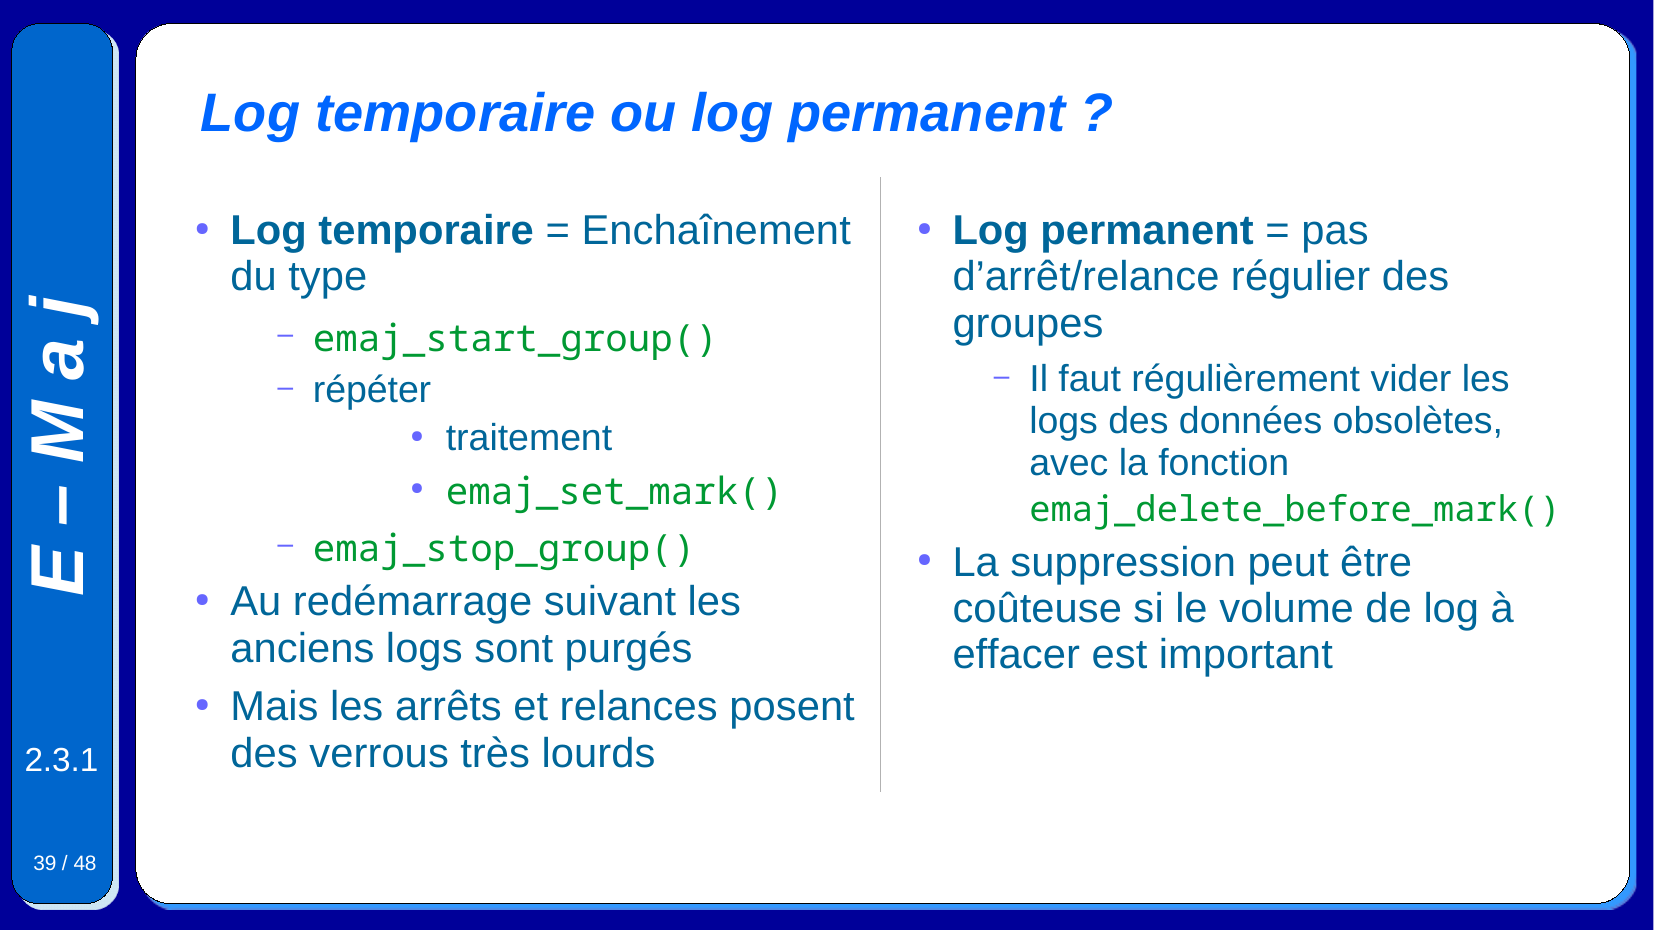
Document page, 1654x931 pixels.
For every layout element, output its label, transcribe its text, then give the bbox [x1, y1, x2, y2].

list Log temporaire = Enchaînement du type emaj_start_group() répéter traitement emaj_set_mark() emaj_stop_group() Au redémarrage suivant les anciens logs sont purgés Mais les arrêts et relances posent des verrous très lourds [177, 206, 865, 827]
list Log permanent = pas d’arrêt/relance régulier des groupes Il faut régulièrement vider les logs des données obsolètes, avec la fonction emaj_delete_before_mark() La suppression peut être coûteuse si le volume de log à effacer est important [899, 206, 1588, 827]
title Log temporaire ou log permanent ? [200, 34, 1575, 191]
